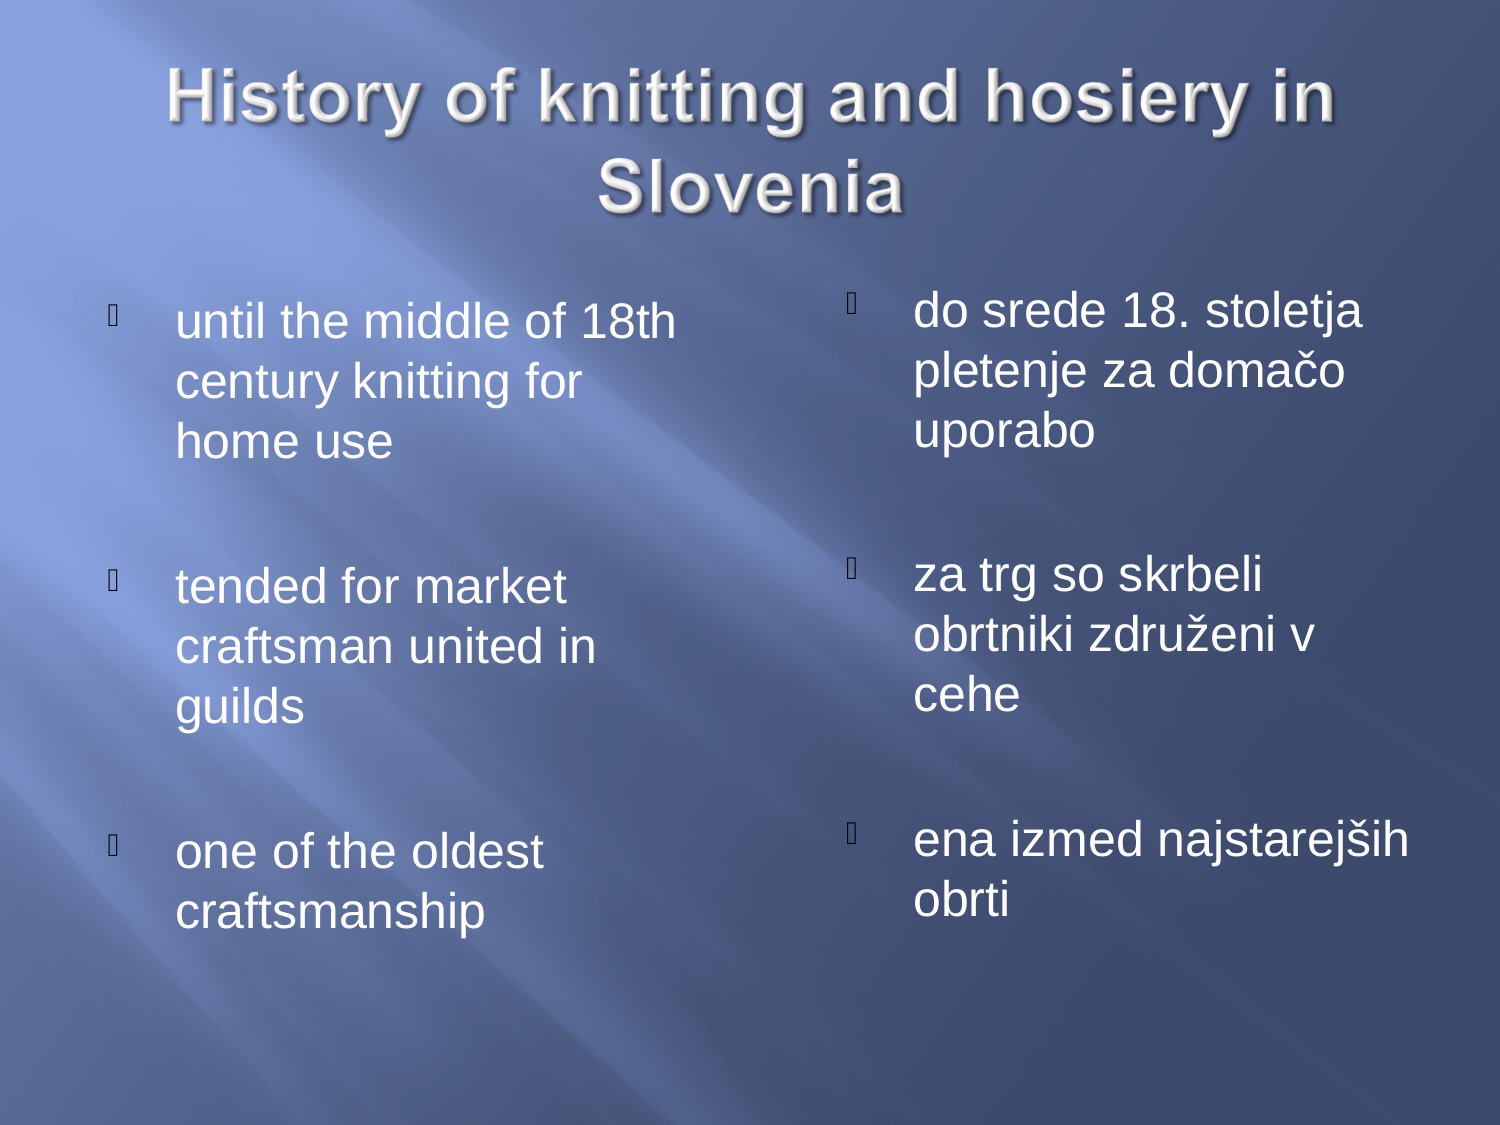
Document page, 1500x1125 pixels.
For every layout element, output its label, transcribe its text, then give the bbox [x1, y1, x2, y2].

text_box [75, 21, 1426, 285]
list do srede 18. stoletja pletenje za domačo uporabo za trg so skrbeli obrtniki združeni v cehe ena izmed najstarejših obrti [808, 269, 1454, 1102]
list until the middle of 18th century knitting for home use tended for market craftsman united in guilds one of the oldest craftsmanship [70, 281, 715, 1125]
picture [0, 0, 1500, 1125]
